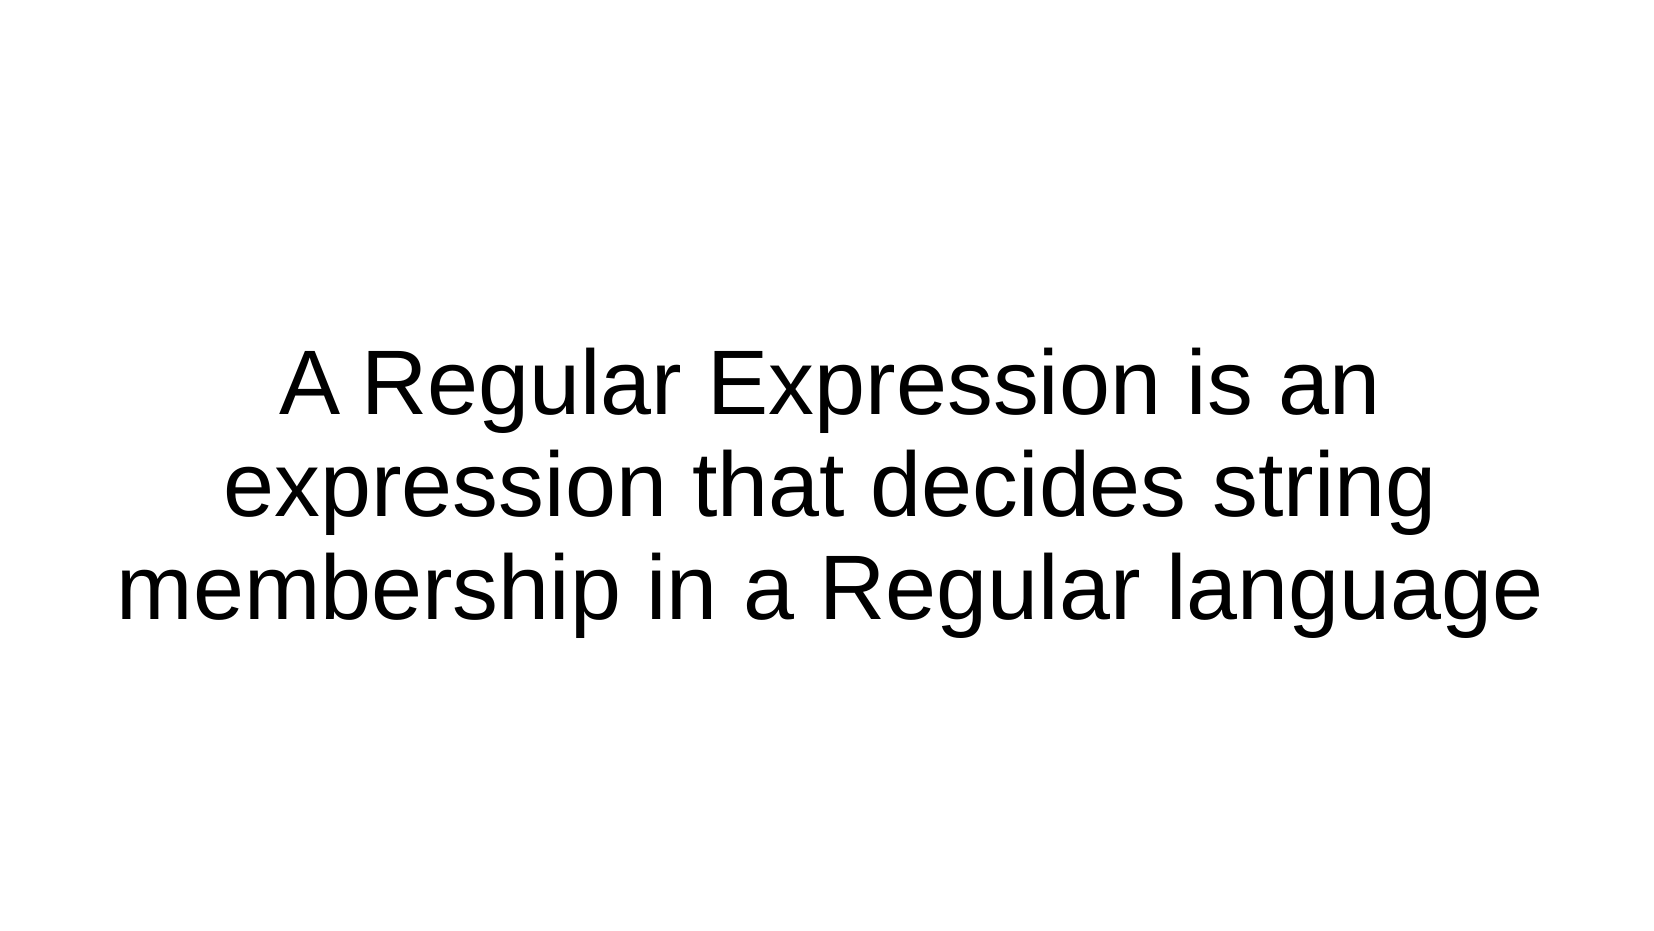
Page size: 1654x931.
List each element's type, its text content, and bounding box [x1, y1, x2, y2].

title A Regular Expression is an expression that decides string membership in a Regular language [86, 331, 1576, 639]
